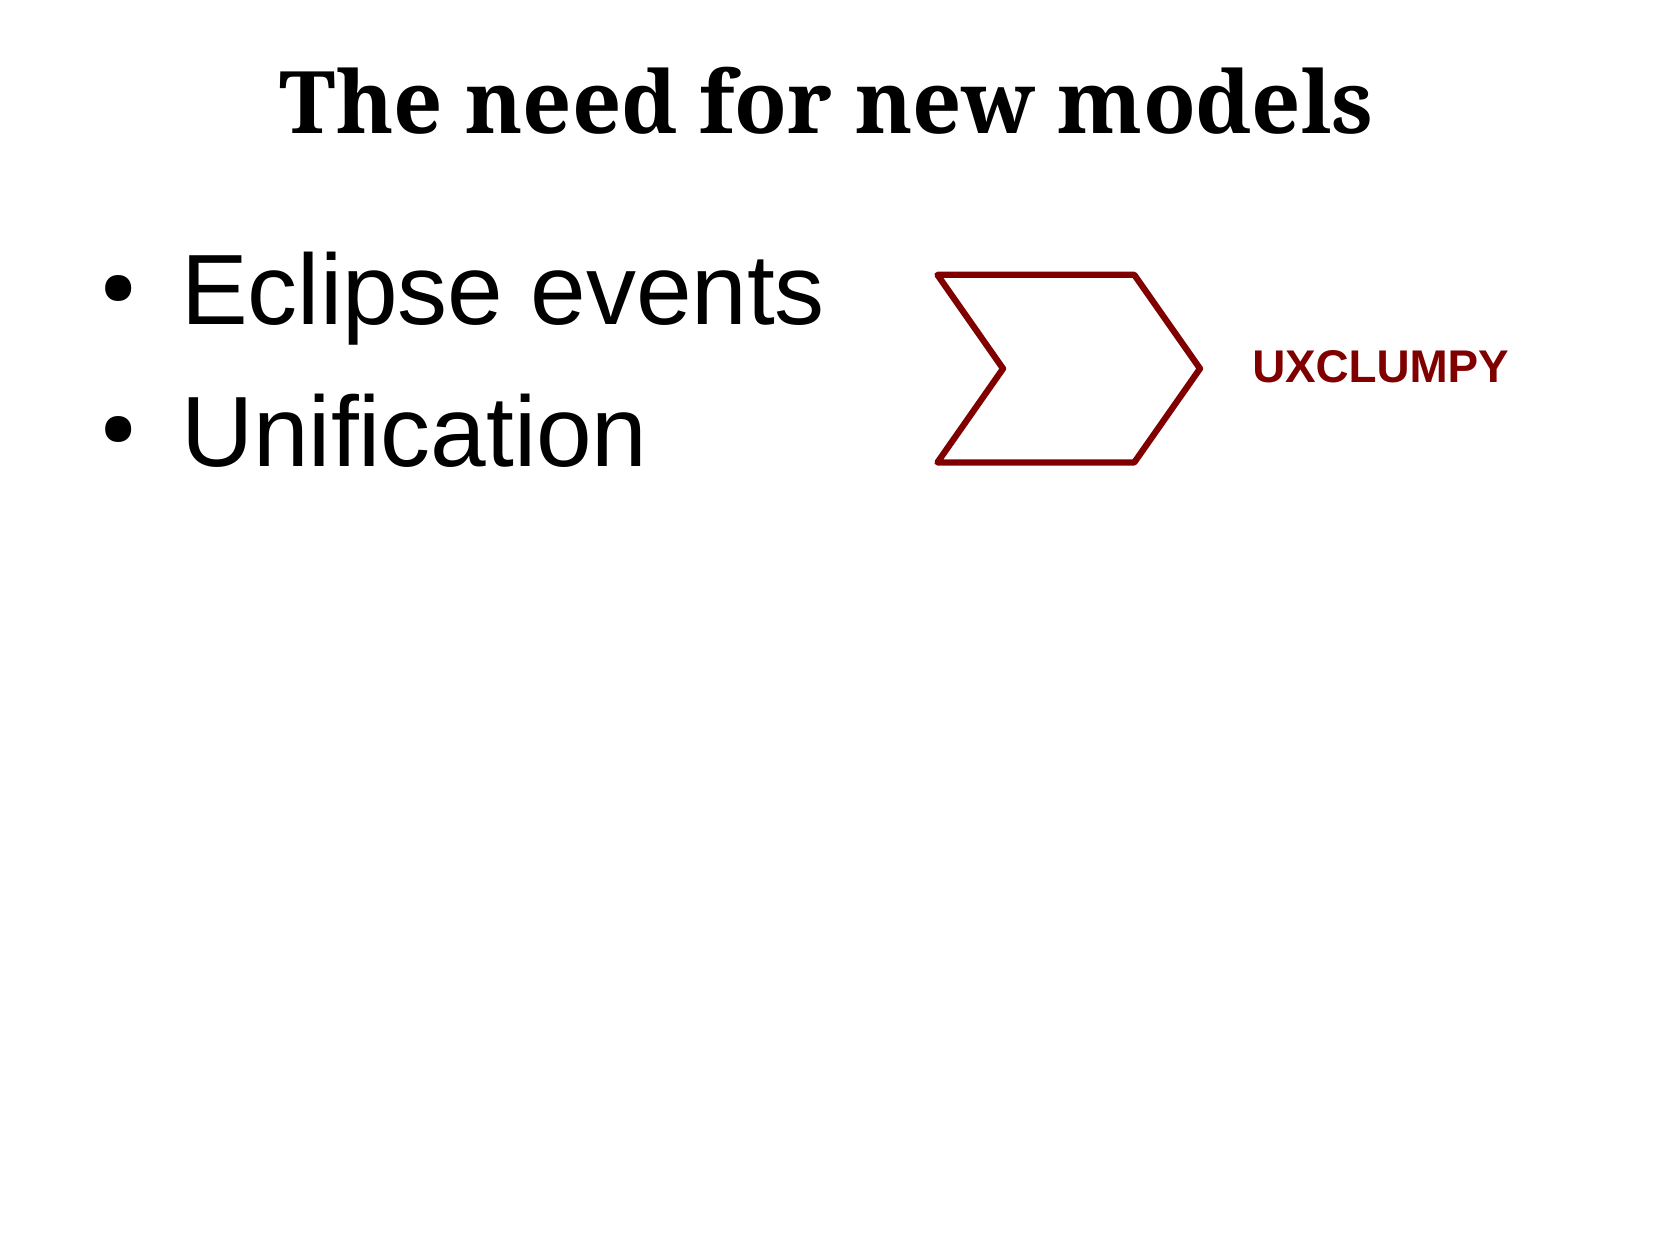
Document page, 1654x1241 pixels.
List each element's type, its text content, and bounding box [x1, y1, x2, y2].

list Eclipse events Unification [82, 142, 1571, 862]
title The need for new models [82, 0, 1571, 142]
text_box UXCLUMPY [1237, 333, 1613, 409]
